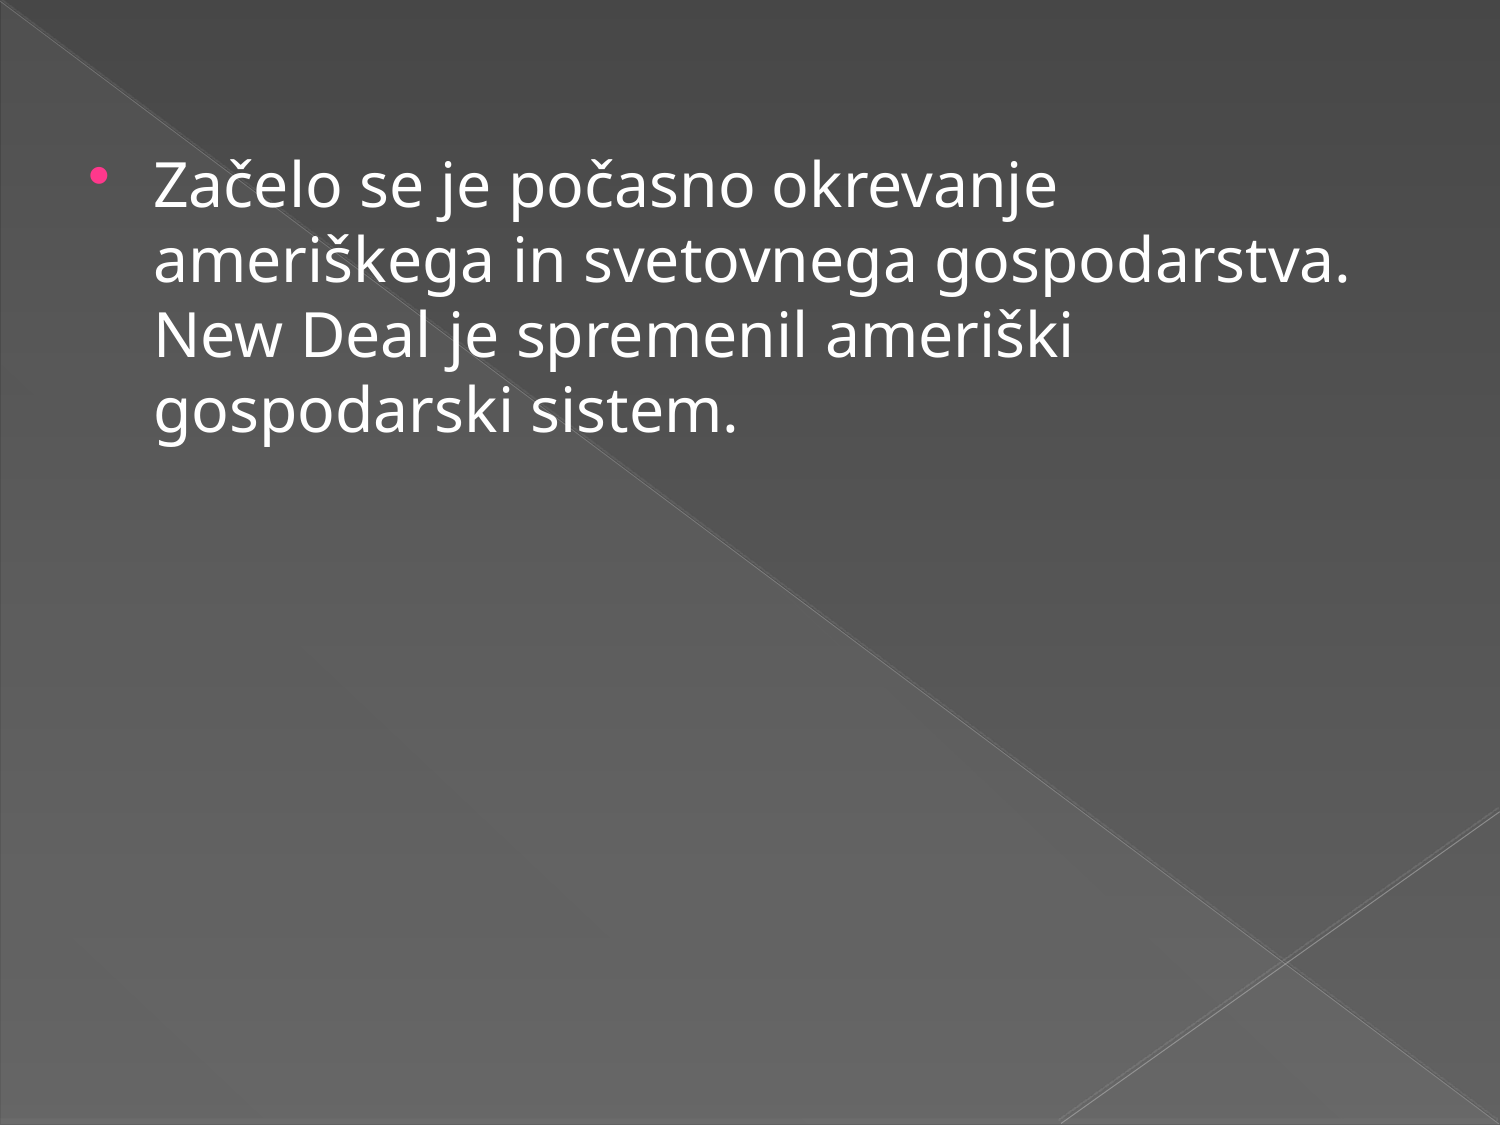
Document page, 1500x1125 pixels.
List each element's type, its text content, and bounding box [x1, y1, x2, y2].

list Začelo se je počasno okrevanje ameriškega in svetovnega gospodarstva. New Deal je spremenil ameriški gospodarski sistem. [64, 137, 1425, 1059]
